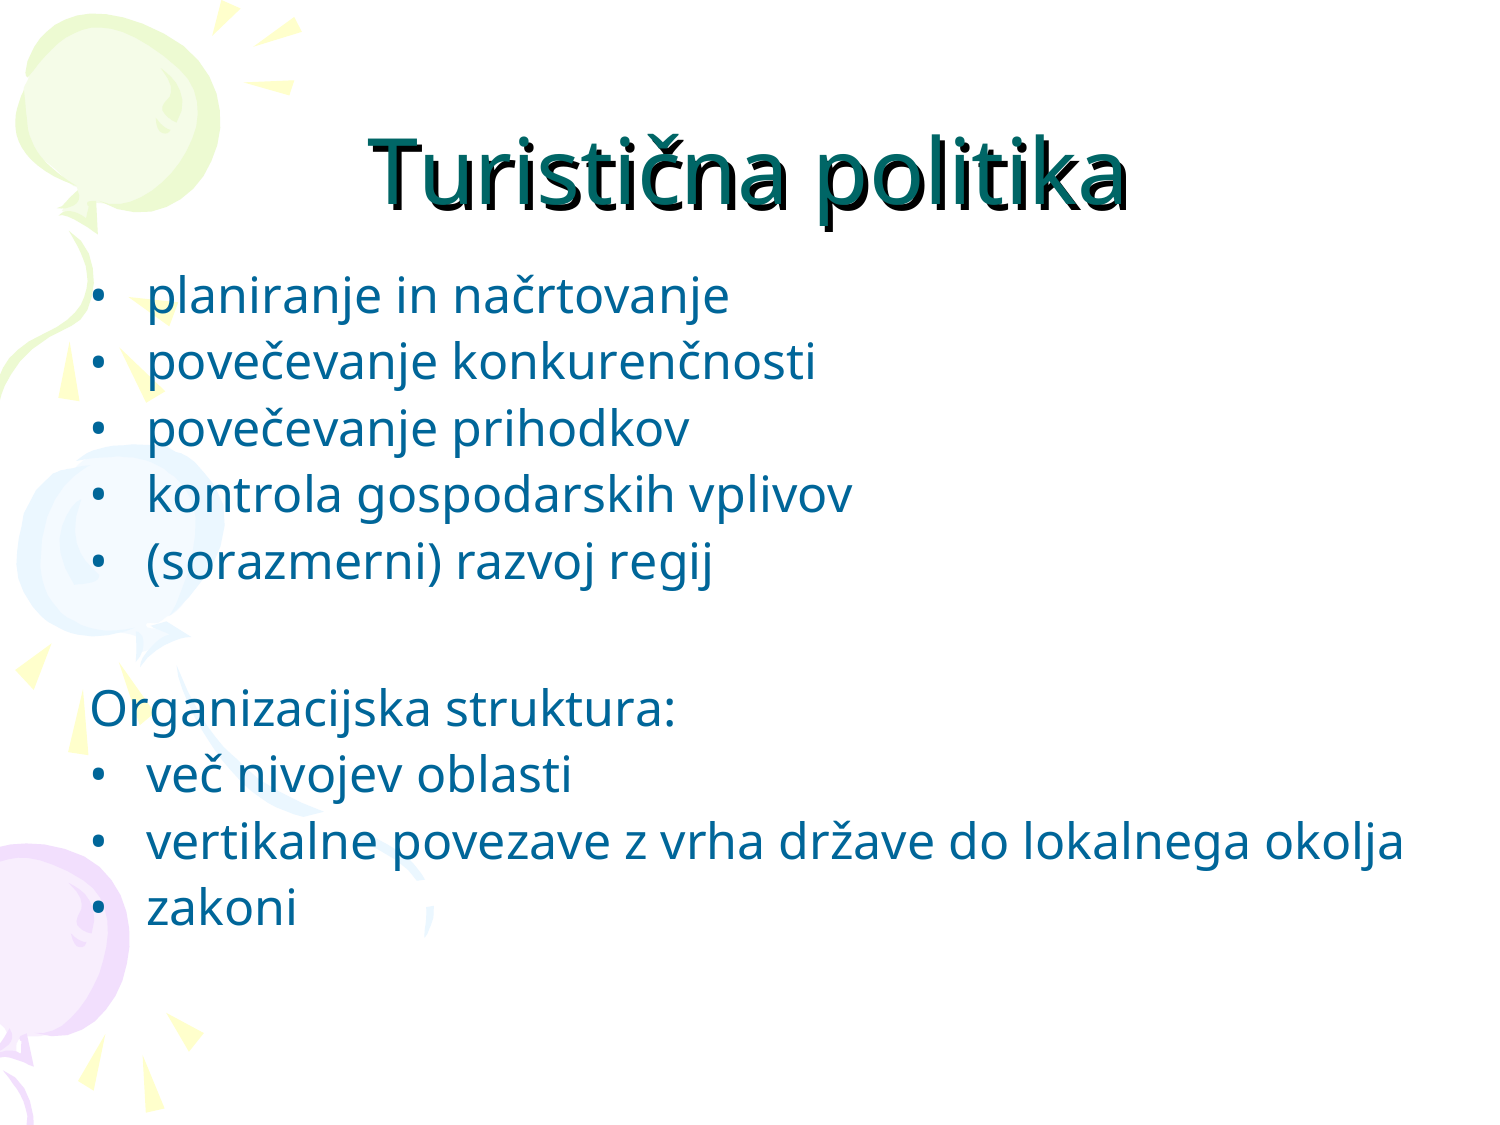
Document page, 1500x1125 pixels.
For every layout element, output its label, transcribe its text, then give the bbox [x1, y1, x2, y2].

title Turistična politika [72, 16, 1426, 233]
list planiranje in načrtovanje povečevanje konkurenčnosti povečevanje prihodkov kontrola gospodarskih vplivov (sorazmerni) razvoj regij Organizacijska struktura: več nivojev oblasti vertikalne povezave z vrha države do lokalnega okolja zakoni [75, 262, 1426, 1013]
